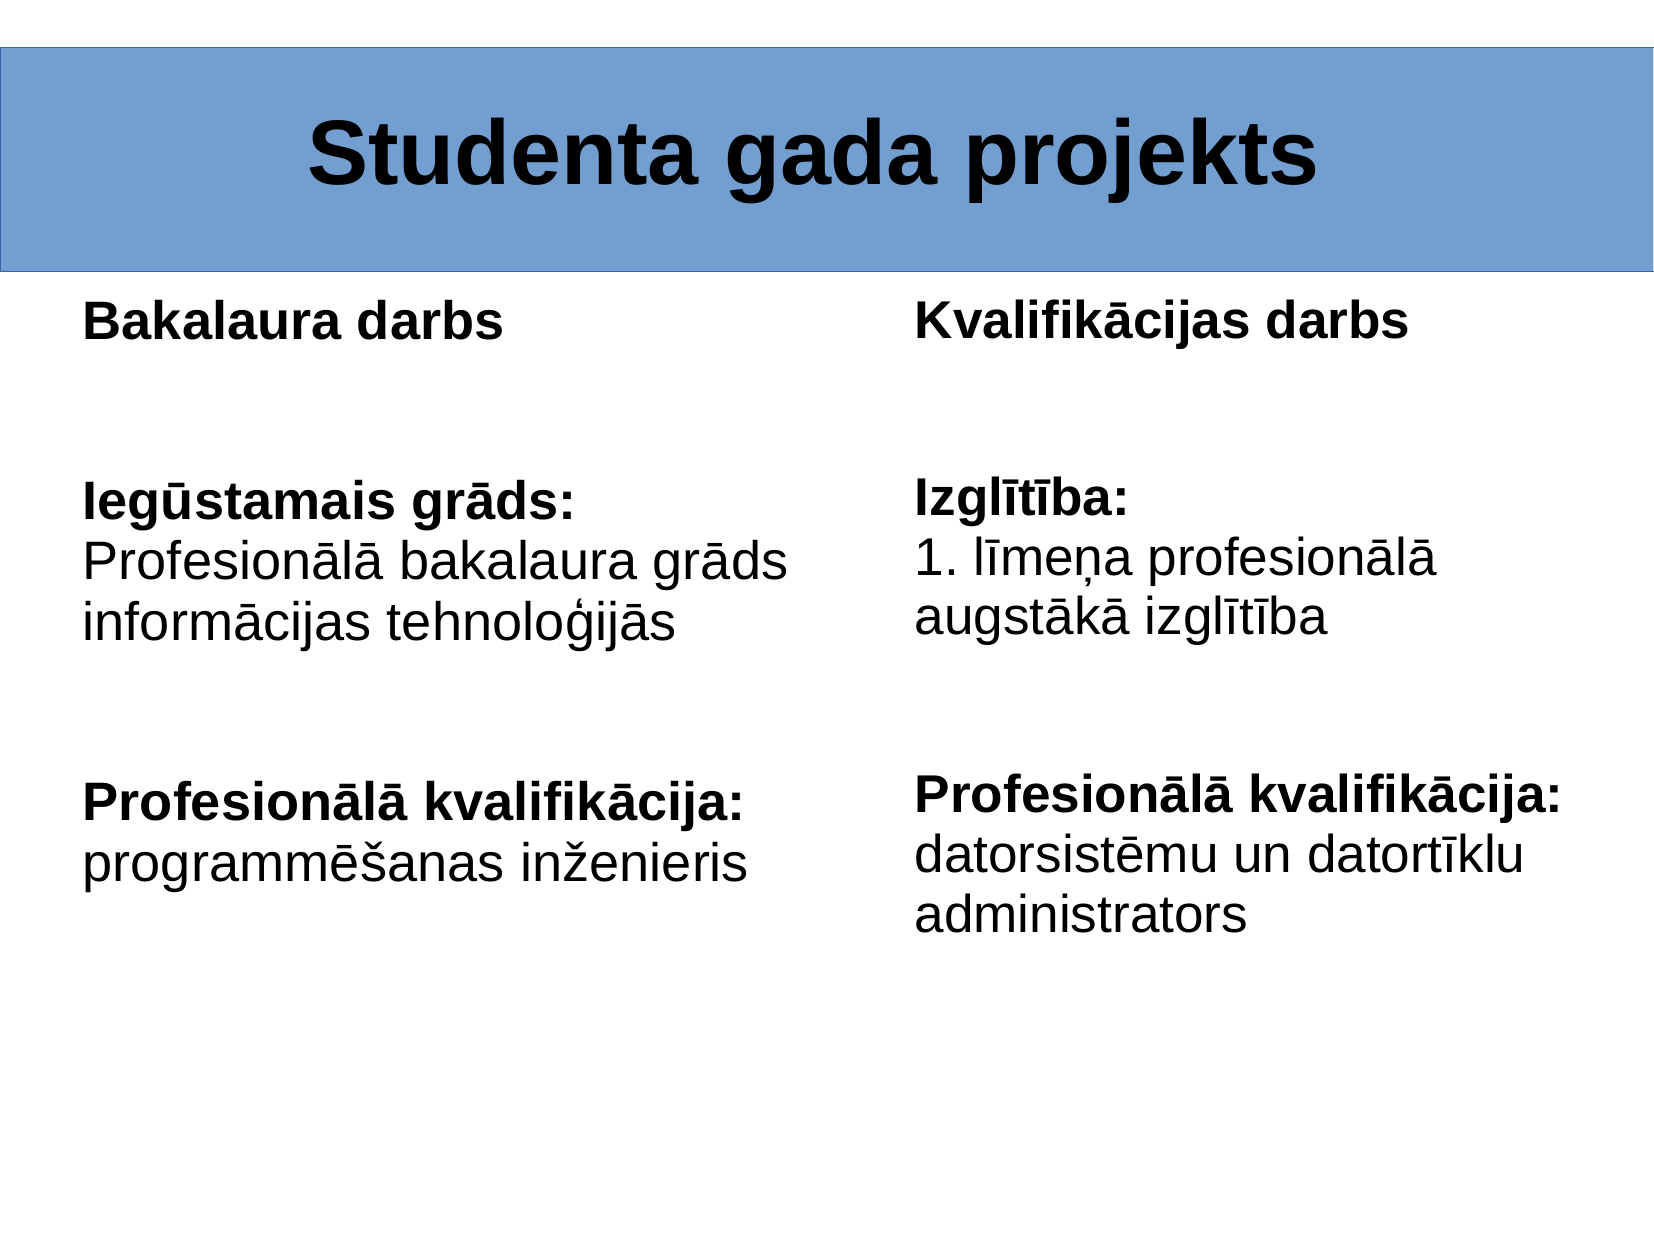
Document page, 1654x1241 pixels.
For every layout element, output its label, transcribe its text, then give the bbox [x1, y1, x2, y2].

text_box [0, 47, 1654, 272]
list Kvalifikācijas darbs Izglītība: 1. līmeņa profesionālā augstākā izglītība Profesionālā kvalifikācija: datorsistēmu un datortīklu administrators [845, 290, 1572, 1010]
title Studenta gada projekts [82, 49, 1571, 257]
list Bakalaura darbs Iegūstamais grāds: Profesionālā bakalaura grāds informācijas tehnoloģijās Profesionālā kvalifikācija: programmēšanas inženieris [82, 290, 809, 1010]
